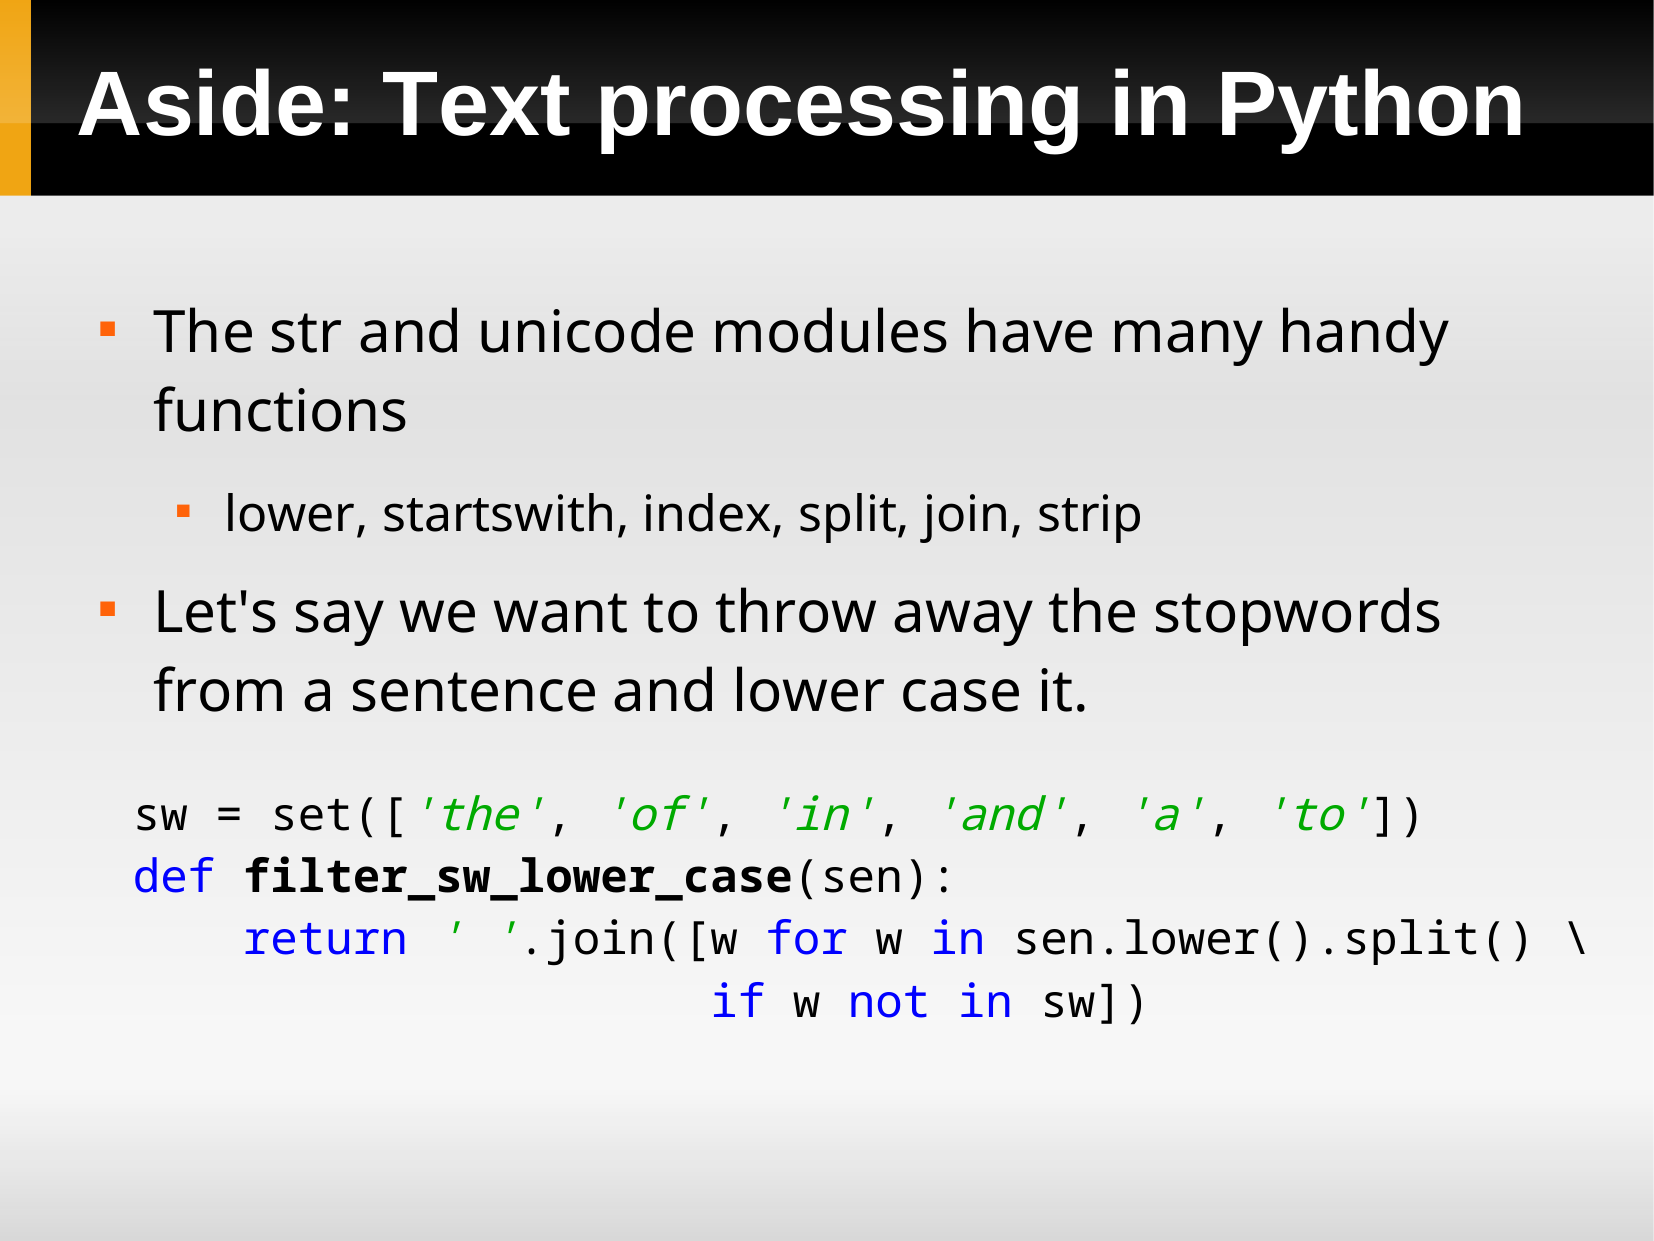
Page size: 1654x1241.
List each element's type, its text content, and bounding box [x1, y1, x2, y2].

title Aside: Text processing in Python [76, 7, 1565, 200]
list The str and unicode modules have many handy functions lower, startswith, index, split, join, strip Let's say we want to throw away the stopwords from a sentence and lower case it. [82, 290, 1571, 709]
text_box sw = set(['the', 'of', 'in', 'and', 'a', 'to']) def filter_sw_lower_case(sen): return ' '.join([w for w in sen.lower().split() \ if w not in sw]) [118, 773, 1195, 1055]
picture [0, 0, 1654, 1241]
